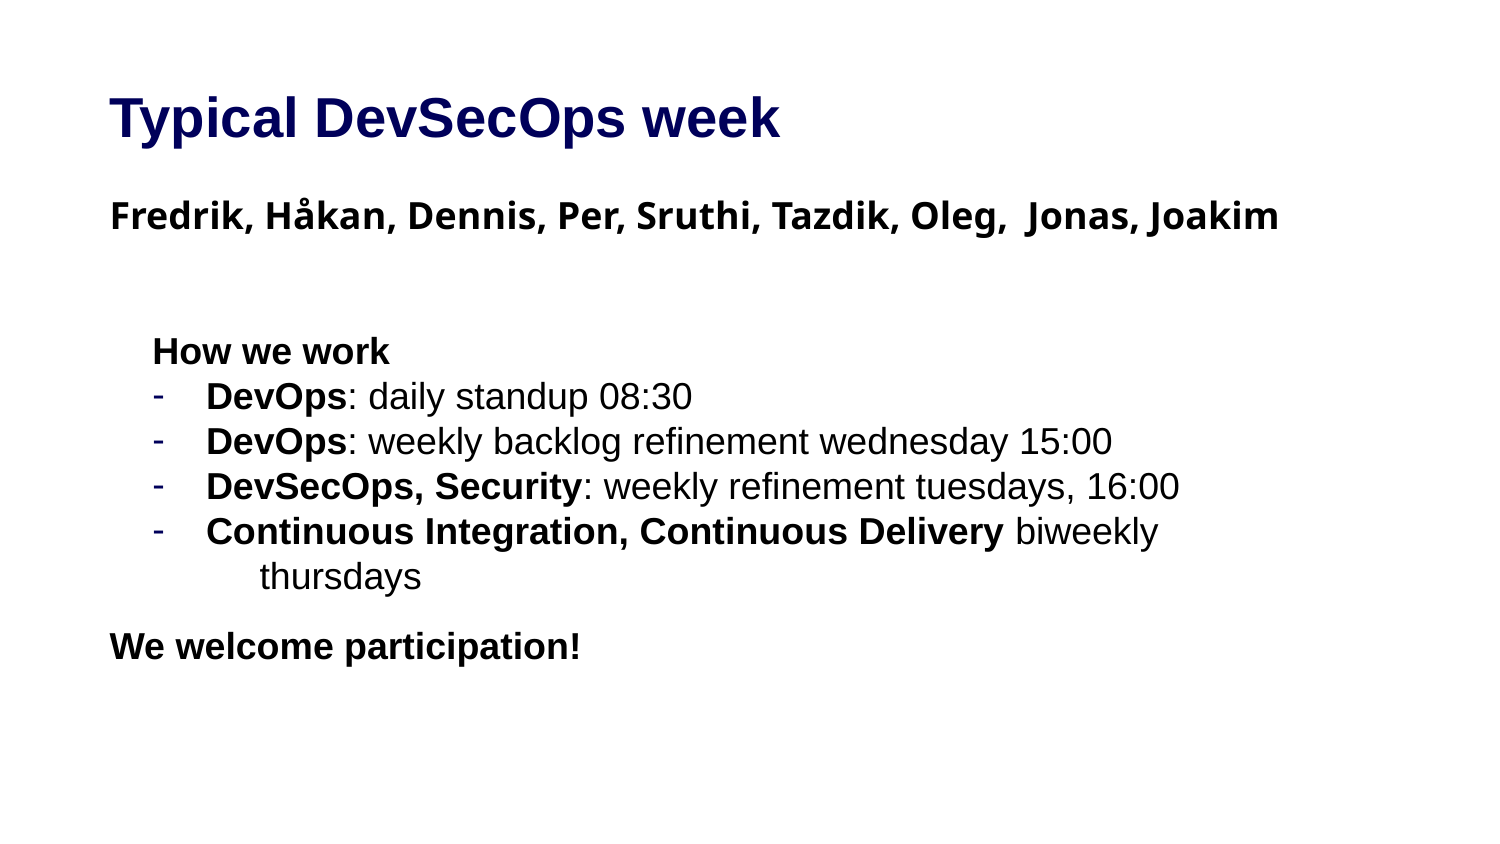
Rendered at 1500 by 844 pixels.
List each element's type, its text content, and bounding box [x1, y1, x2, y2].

list Fredrik, Håkan, Dennis, Per, Sruthi, Tazdik, Oleg, Jonas, Joakim How we work DevOps: daily standup 08:30 DevOps: weekly backlog refinement wednesday 15:00 DevSecOps, Security: weekly refinement tuesdays, 16:00 Continuous Integration, Continuous Delivery biweekly thursdays We welcome participation! [94, 177, 1312, 739]
title Typical DevSecOps week [94, 53, 1312, 164]
